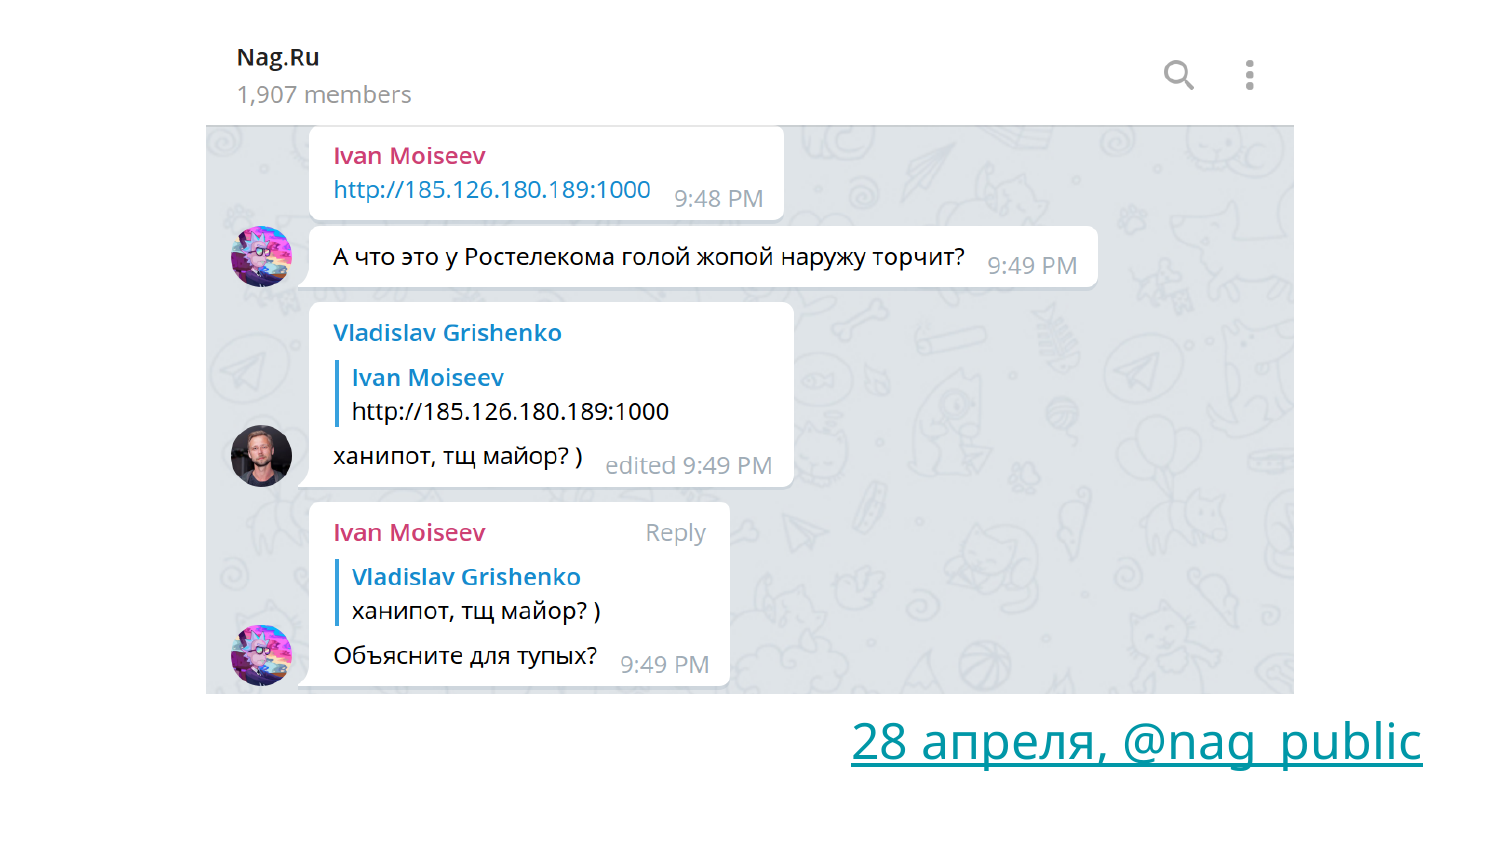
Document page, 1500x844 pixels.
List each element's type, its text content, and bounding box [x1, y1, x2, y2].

picture [206, 24, 1294, 694]
list 28 апреля, @nag_public [51, 694, 1451, 794]
